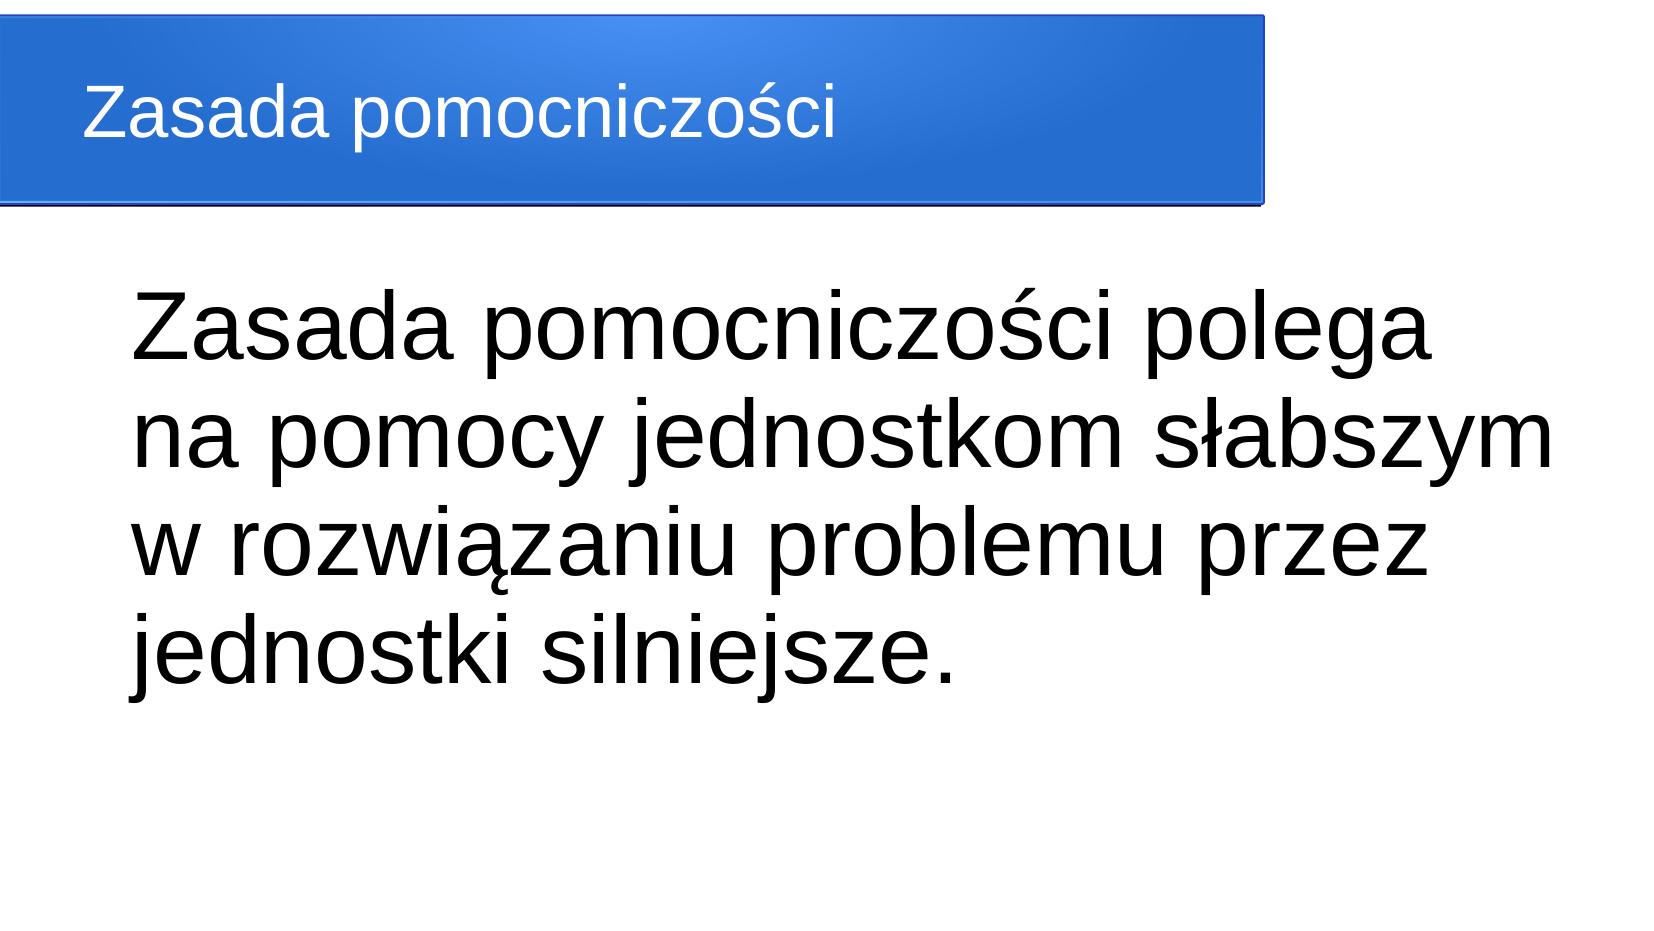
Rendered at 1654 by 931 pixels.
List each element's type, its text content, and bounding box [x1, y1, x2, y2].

title Zasada pomocniczości [82, 35, 1235, 189]
list Zasada pomocniczości polega na pomocy jednostkom słabszym w rozwiązaniu problemu przez jednostki silniejsze. [70, 271, 1560, 812]
